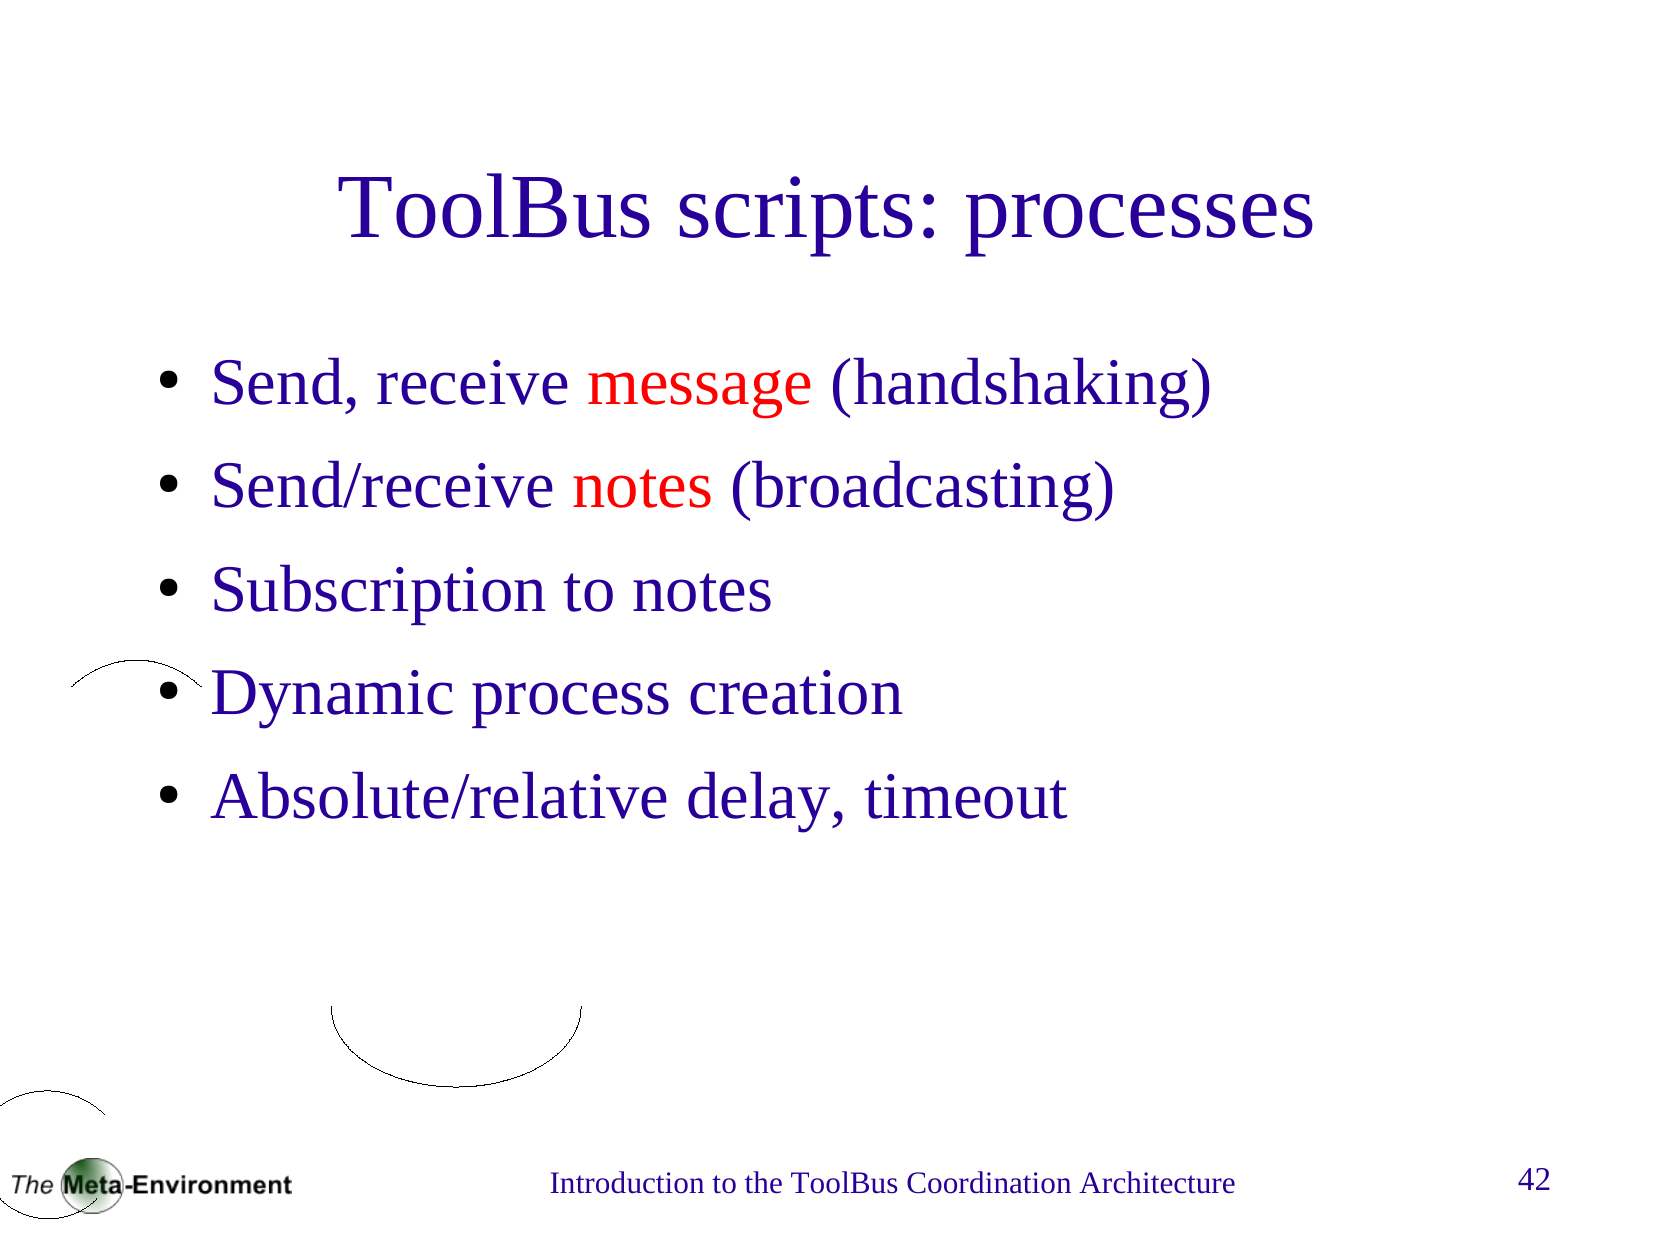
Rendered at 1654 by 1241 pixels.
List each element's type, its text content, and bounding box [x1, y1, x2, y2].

picture [12, 1158, 292, 1214]
list Send, receive message (handshaking) Send/receive notes (broadcasting) Subscription to notes Dynamic process creation Absolute/relative delay, timeout [121, 344, 1534, 1127]
title ToolBus scripts: processes [121, 102, 1534, 311]
